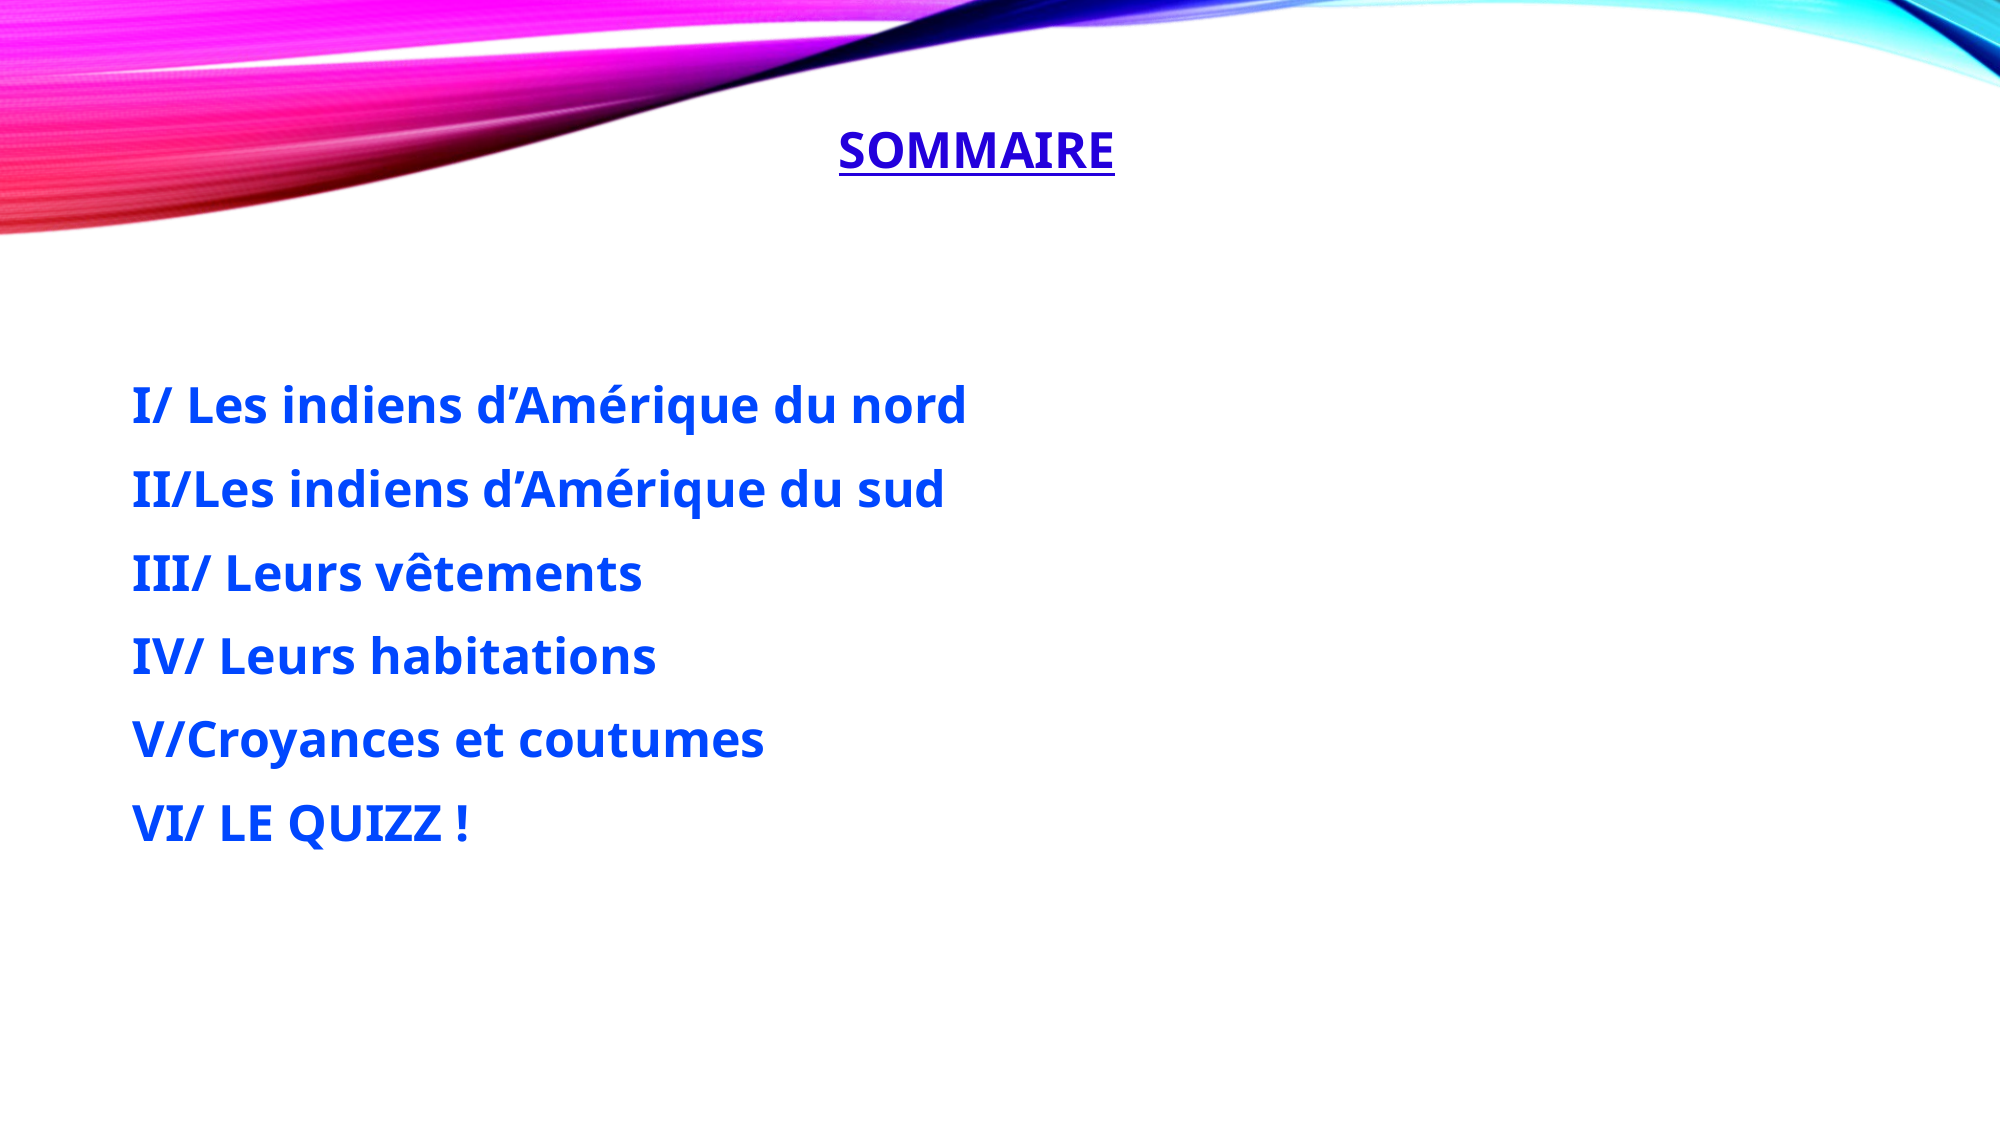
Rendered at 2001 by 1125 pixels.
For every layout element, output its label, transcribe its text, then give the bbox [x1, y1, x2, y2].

picture [0, 0, 2000, 237]
list I/ Les indiens d’Amérique du nord II/Les indiens d’Amérique du sud III/ Leurs vêtements IV/ Leurs habitations V/Croyances et coutumes VI/ LE QUIZZ ! [118, 373, 1894, 1034]
title SOMMAIRE [270, 118, 1684, 331]
